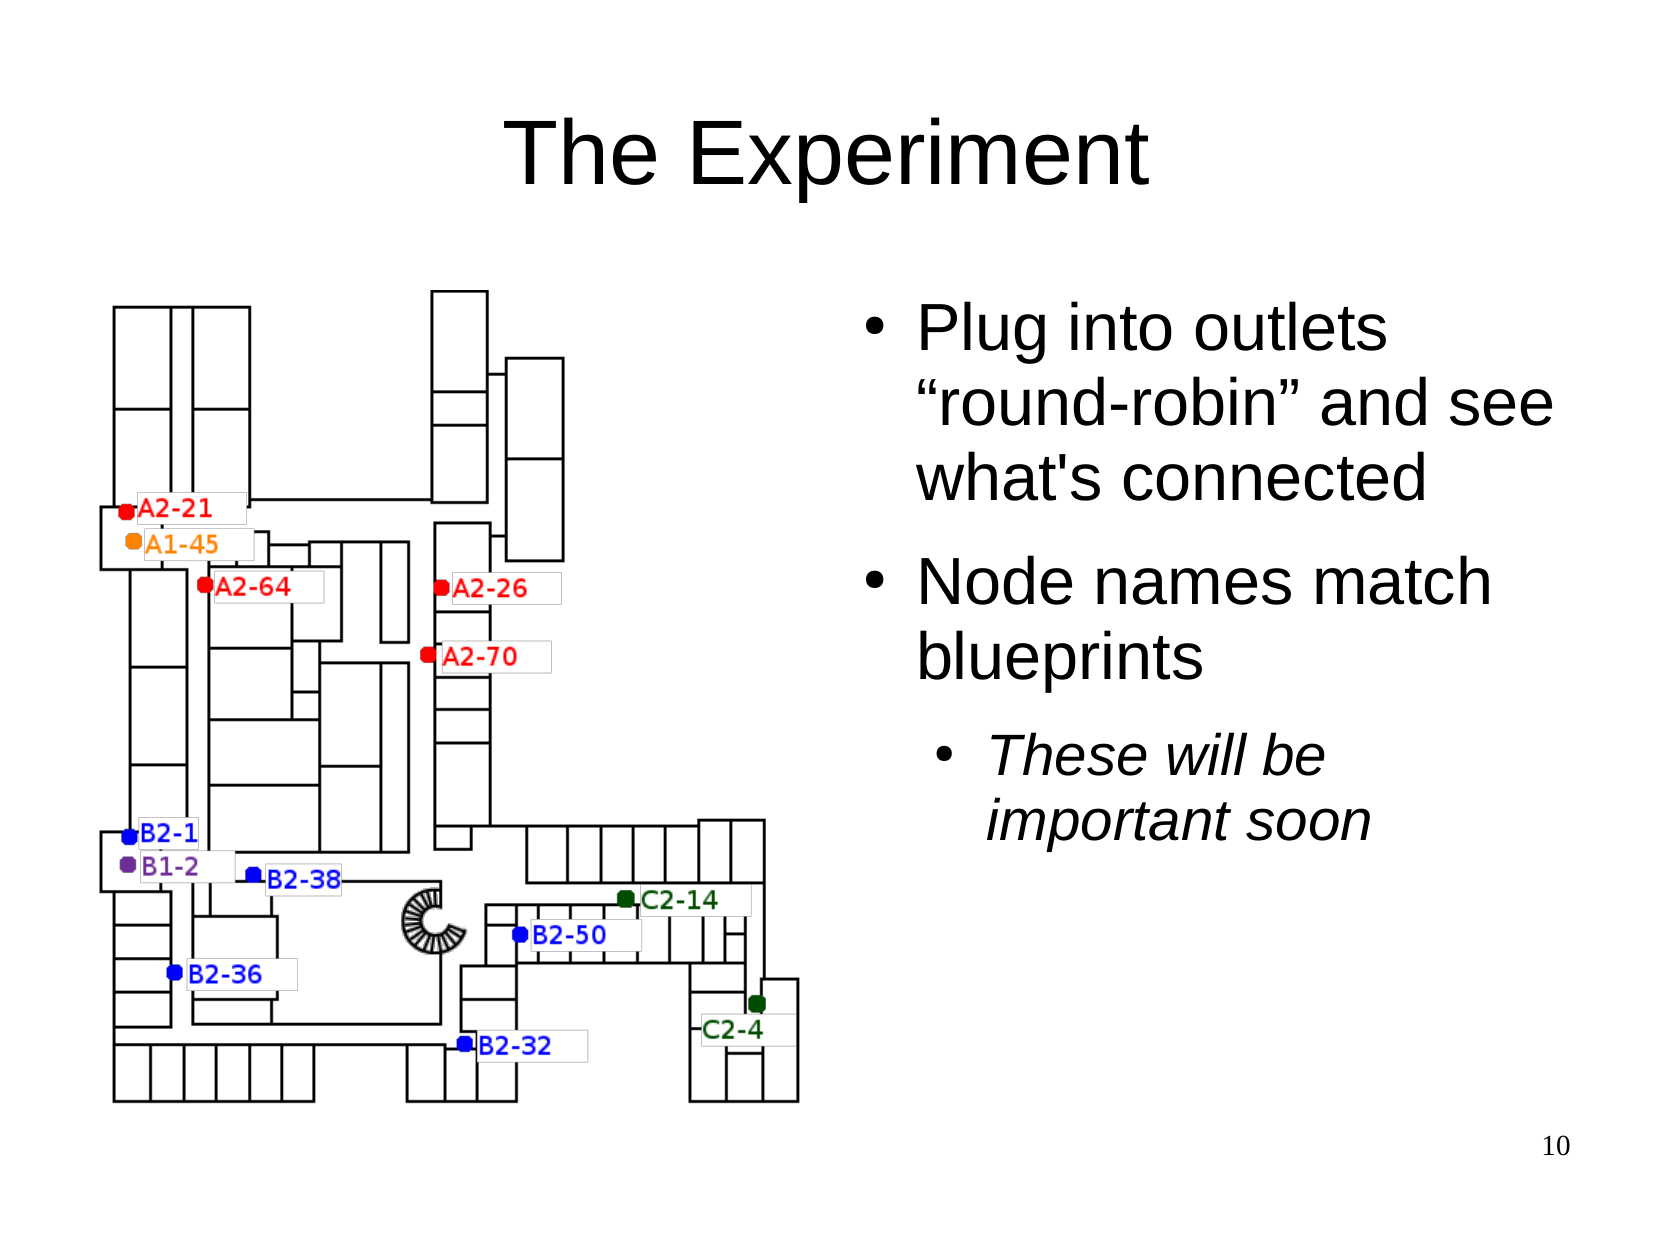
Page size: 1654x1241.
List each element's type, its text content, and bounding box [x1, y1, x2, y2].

picture [91, 290, 801, 1109]
list Plug into outlets “round-robin” and see what's connected Node names match blueprints These will be important soon [845, 290, 1572, 1109]
title The Experiment [82, 49, 1571, 257]
